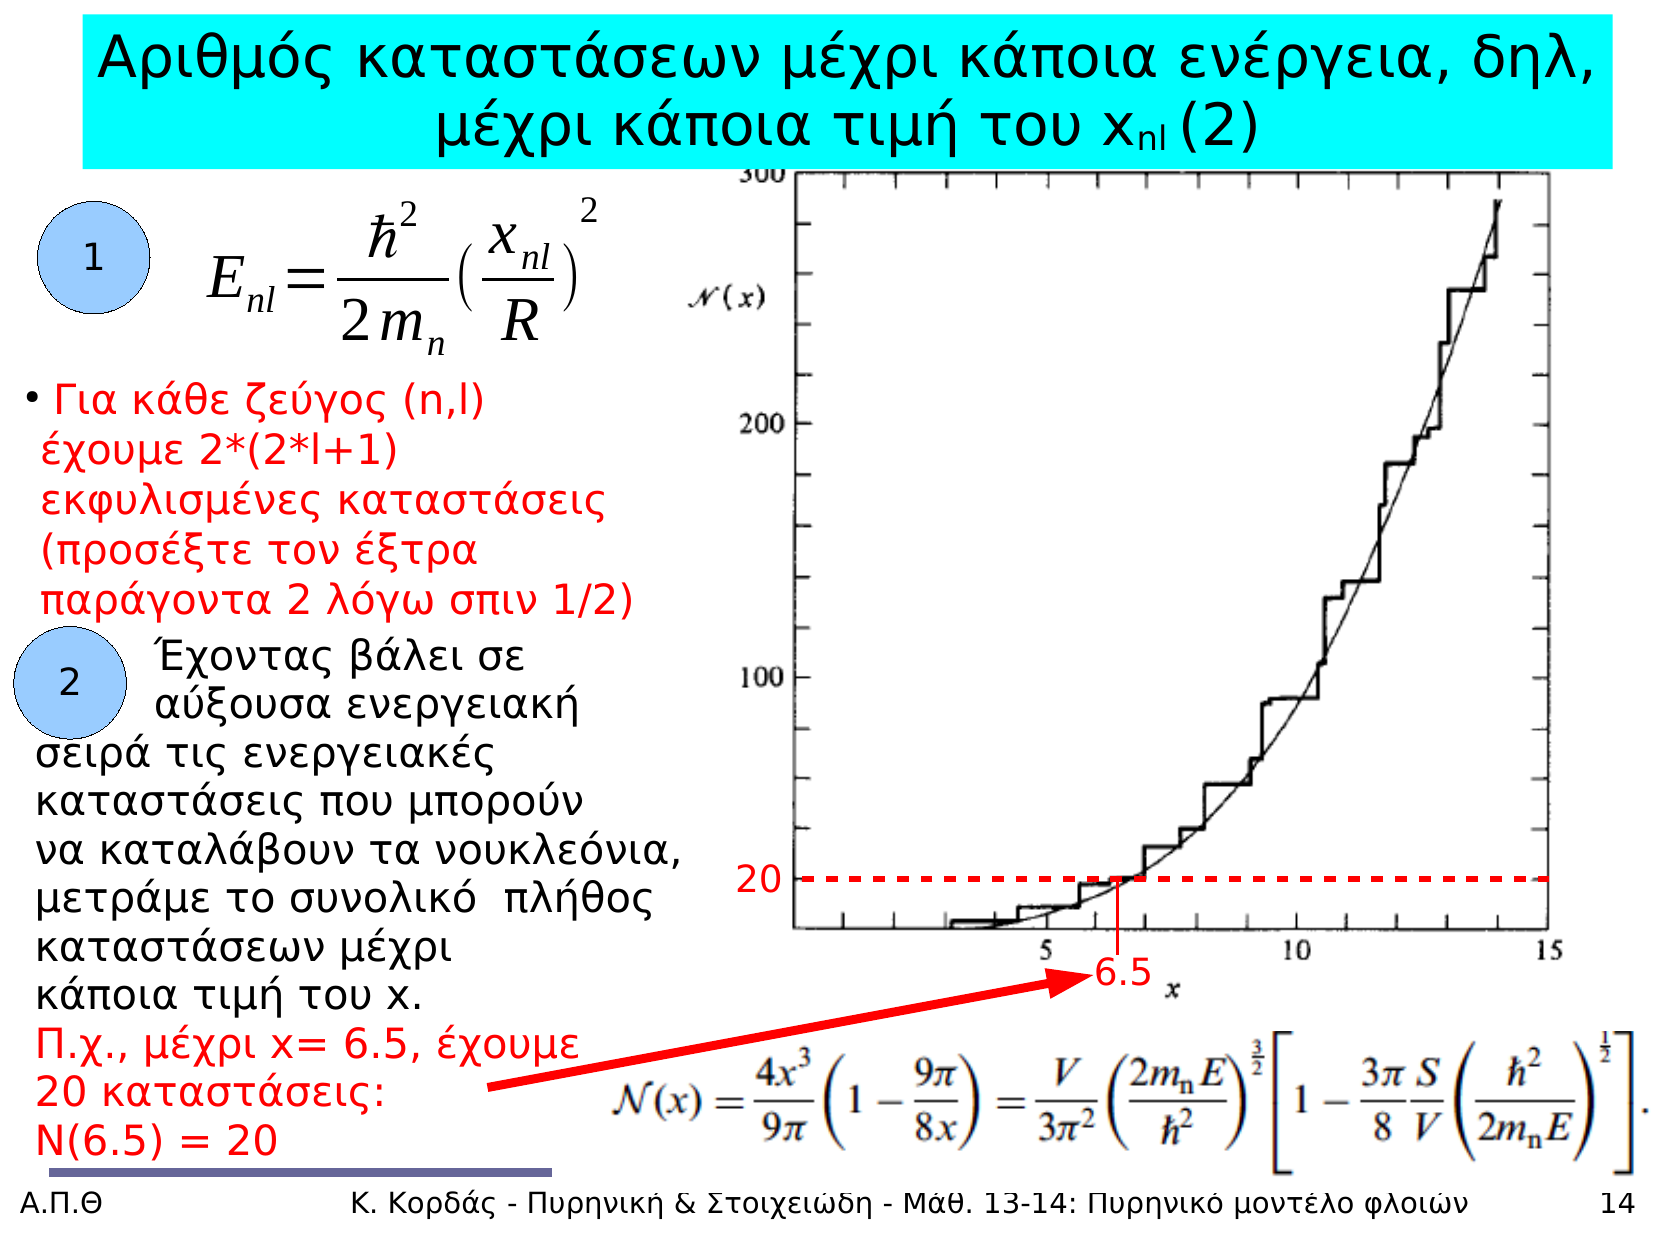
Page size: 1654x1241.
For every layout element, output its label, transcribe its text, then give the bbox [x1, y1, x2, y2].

text_box 6.5 [1078, 943, 1169, 1003]
text_box 20 [720, 850, 798, 910]
chart [187, 187, 615, 366]
text_box Για κάθε ζεύγος (n,l) έχουμε 2*(2*l+1) εκφυλισμένες καταστάσεις (προσέξτε τον έξτρα παράγοντα 2 λόγω σπιν 1/2) [10, 365, 844, 631]
text_box 1 [37, 201, 151, 314]
picture [552, 112, 1654, 1193]
title Αριθμός καταστάσεων μέχρι κάποια ενέργεια, δηλ, μέχρι κάποια τιμή του xnl (2) [82, 14, 1613, 170]
text_box Έχοντας βάλει σε αύξουσα ενεργειακή σειρά τις ενεργειακές καταστάσεις που μπορούν να καταλάβουν τα νουκλεόνια, μετράμε το συνολικό πλήθος καταστάσεων μέχρι κάποια τιμή του x. Π.χ., μέχρι x= 6.5, έχουμε 20 καταστάσεις: Ν(6.5) = 20 [19, 624, 712, 1173]
text_box 2 [13, 659, 19, 707]
